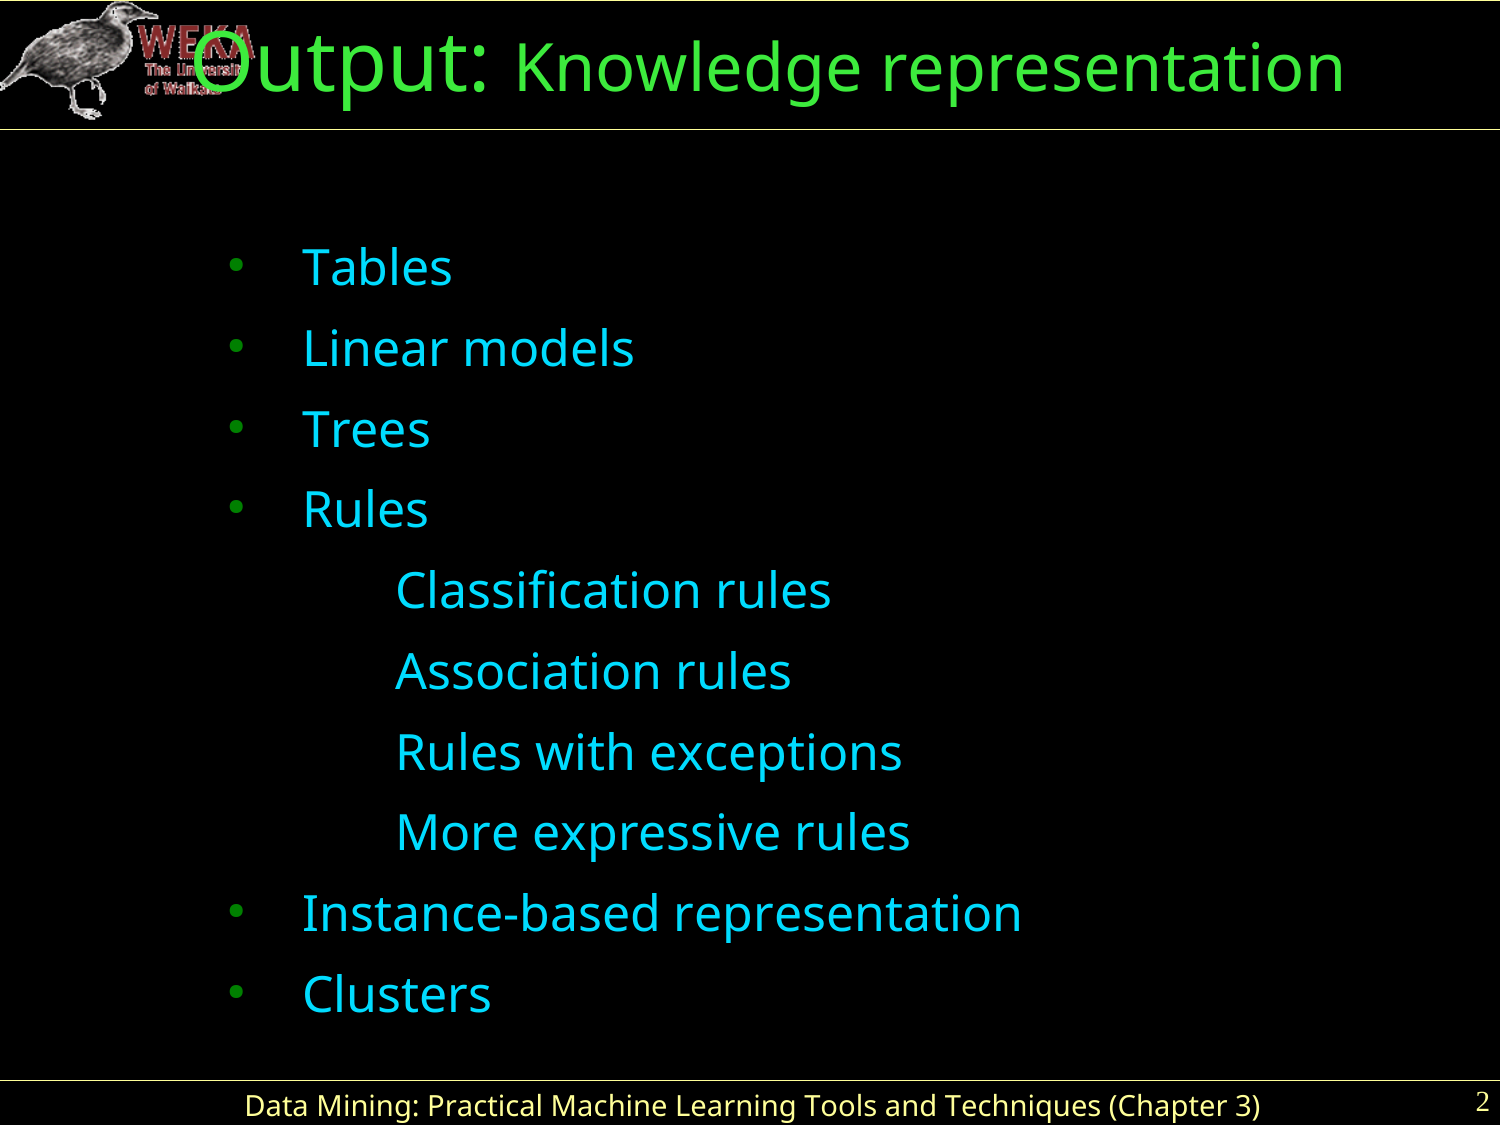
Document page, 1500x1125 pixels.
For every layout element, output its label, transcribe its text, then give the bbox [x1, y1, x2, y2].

text_box Output: Knowledge representation [149, 0, 1388, 148]
text_box Tables Linear models Trees Rules Classification rules Association rules Rules with exceptions More expressive rules Instance-based representation Clusters [212, 224, 1375, 901]
picture [0, 1, 149, 129]
